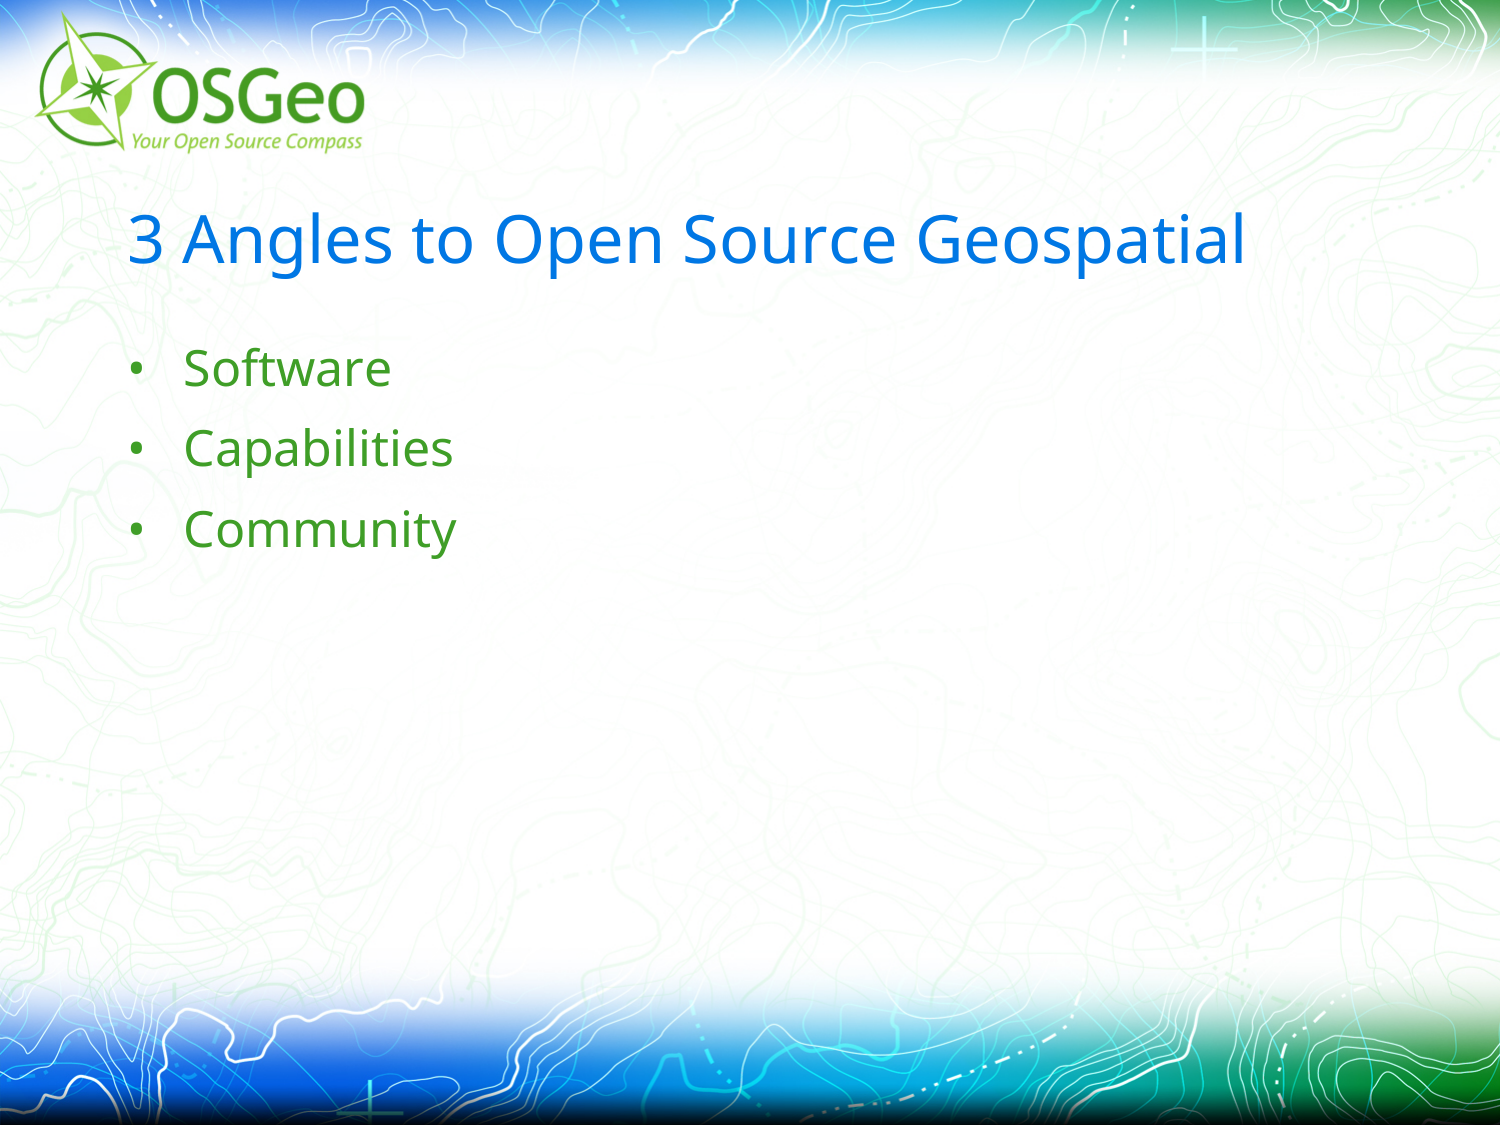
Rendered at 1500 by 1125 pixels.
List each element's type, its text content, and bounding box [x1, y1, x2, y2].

picture [0, 0, 1500, 1125]
title 3 Angles to Open Source Geospatial [112, 148, 1388, 324]
list Software Capabilities Community [112, 324, 1388, 1068]
